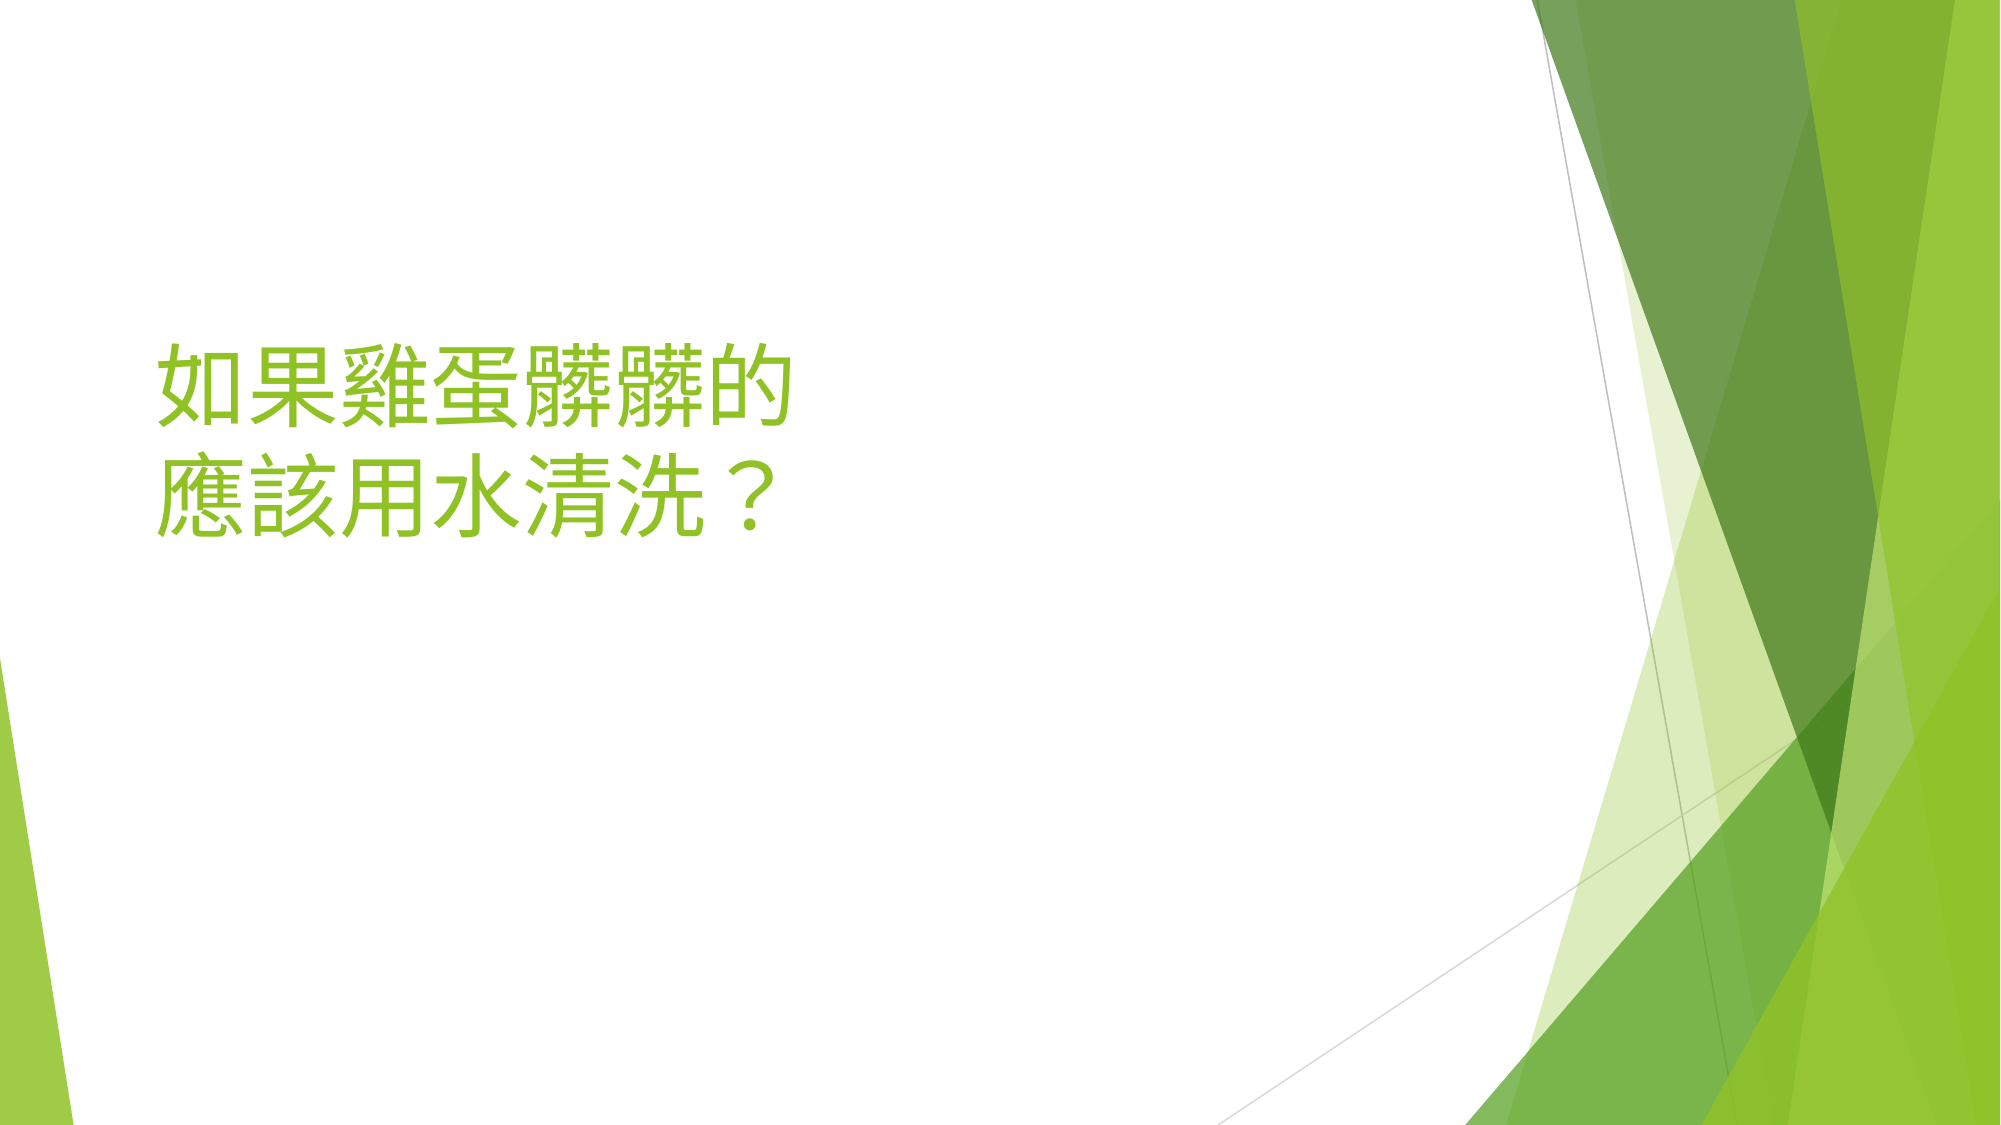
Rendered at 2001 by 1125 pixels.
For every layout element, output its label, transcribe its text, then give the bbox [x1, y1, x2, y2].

title 如果雞蛋髒髒的 應該用水清洗？ [140, 321, 1606, 662]
